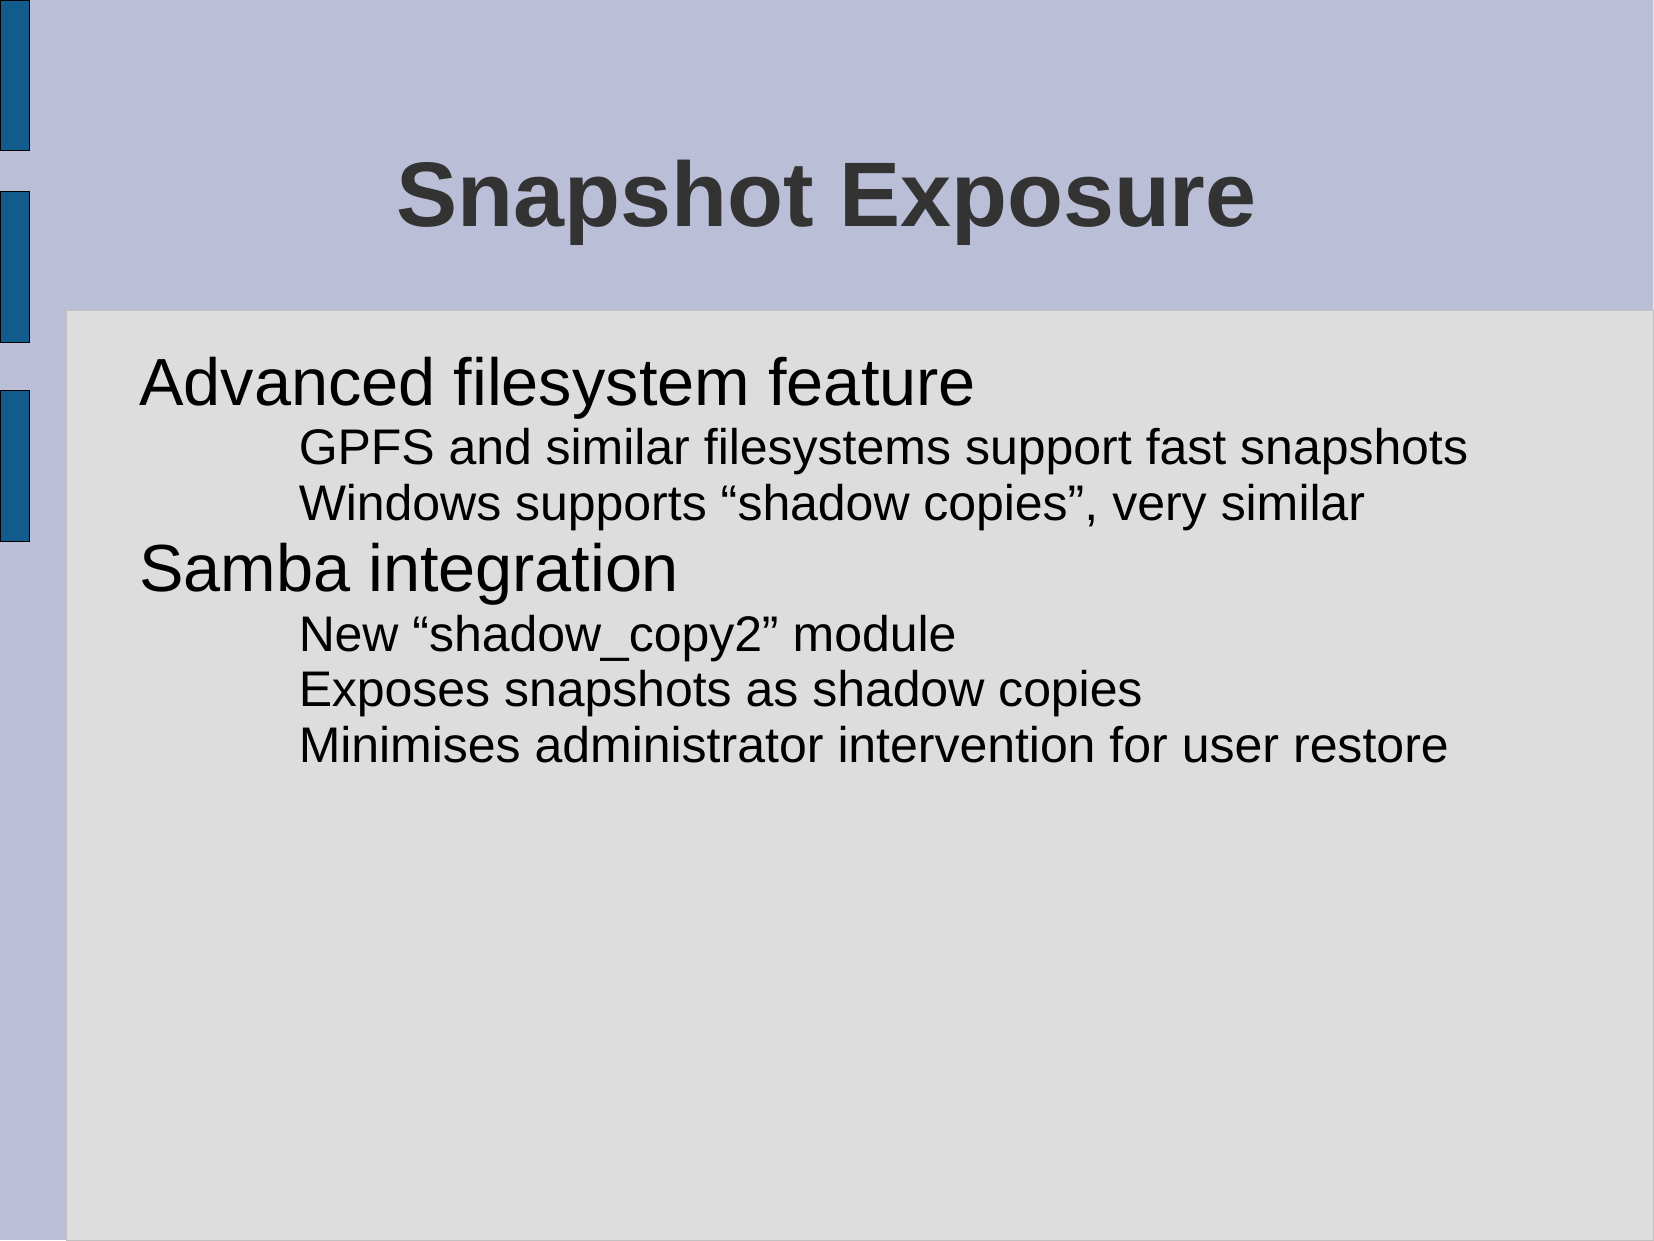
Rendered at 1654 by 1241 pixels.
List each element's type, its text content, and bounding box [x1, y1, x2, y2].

list Advanced filesystem feature GPFS and similar filesystems support fast snapshots Windows supports “shadow copies”, very similar Samba integration New “shadow_copy2” module Exposes snapshots as shadow copies Minimises administrator intervention for user restore [121, 344, 1534, 1112]
title Snapshot Exposure [121, 98, 1534, 291]
